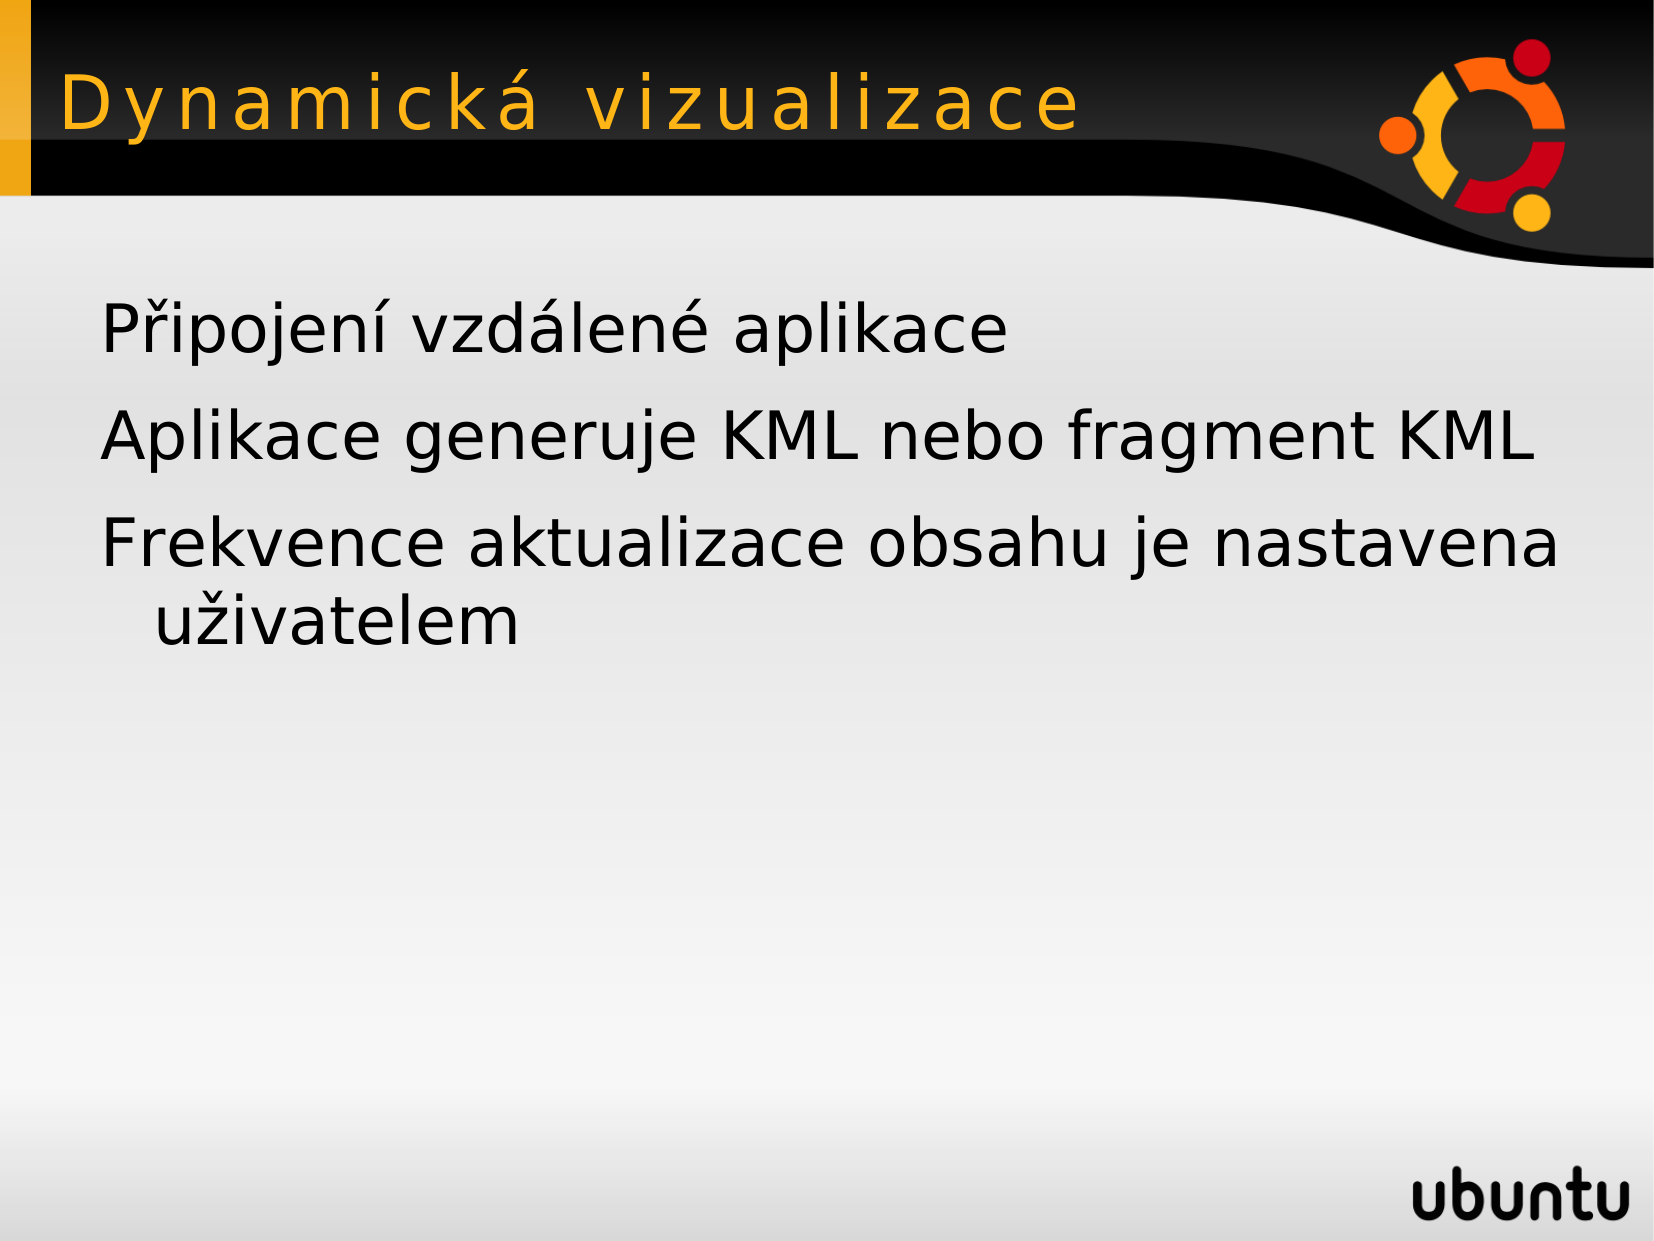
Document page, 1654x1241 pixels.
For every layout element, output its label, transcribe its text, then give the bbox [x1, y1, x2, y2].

list Připojení vzdálené aplikace Aplikace generuje KML nebo fragment KML Frekvence aktualizace obsahu je nastavena uživatelem [82, 290, 1571, 1109]
title Dynamická vizualizace [59, 29, 1270, 178]
picture [0, 0, 1654, 1241]
